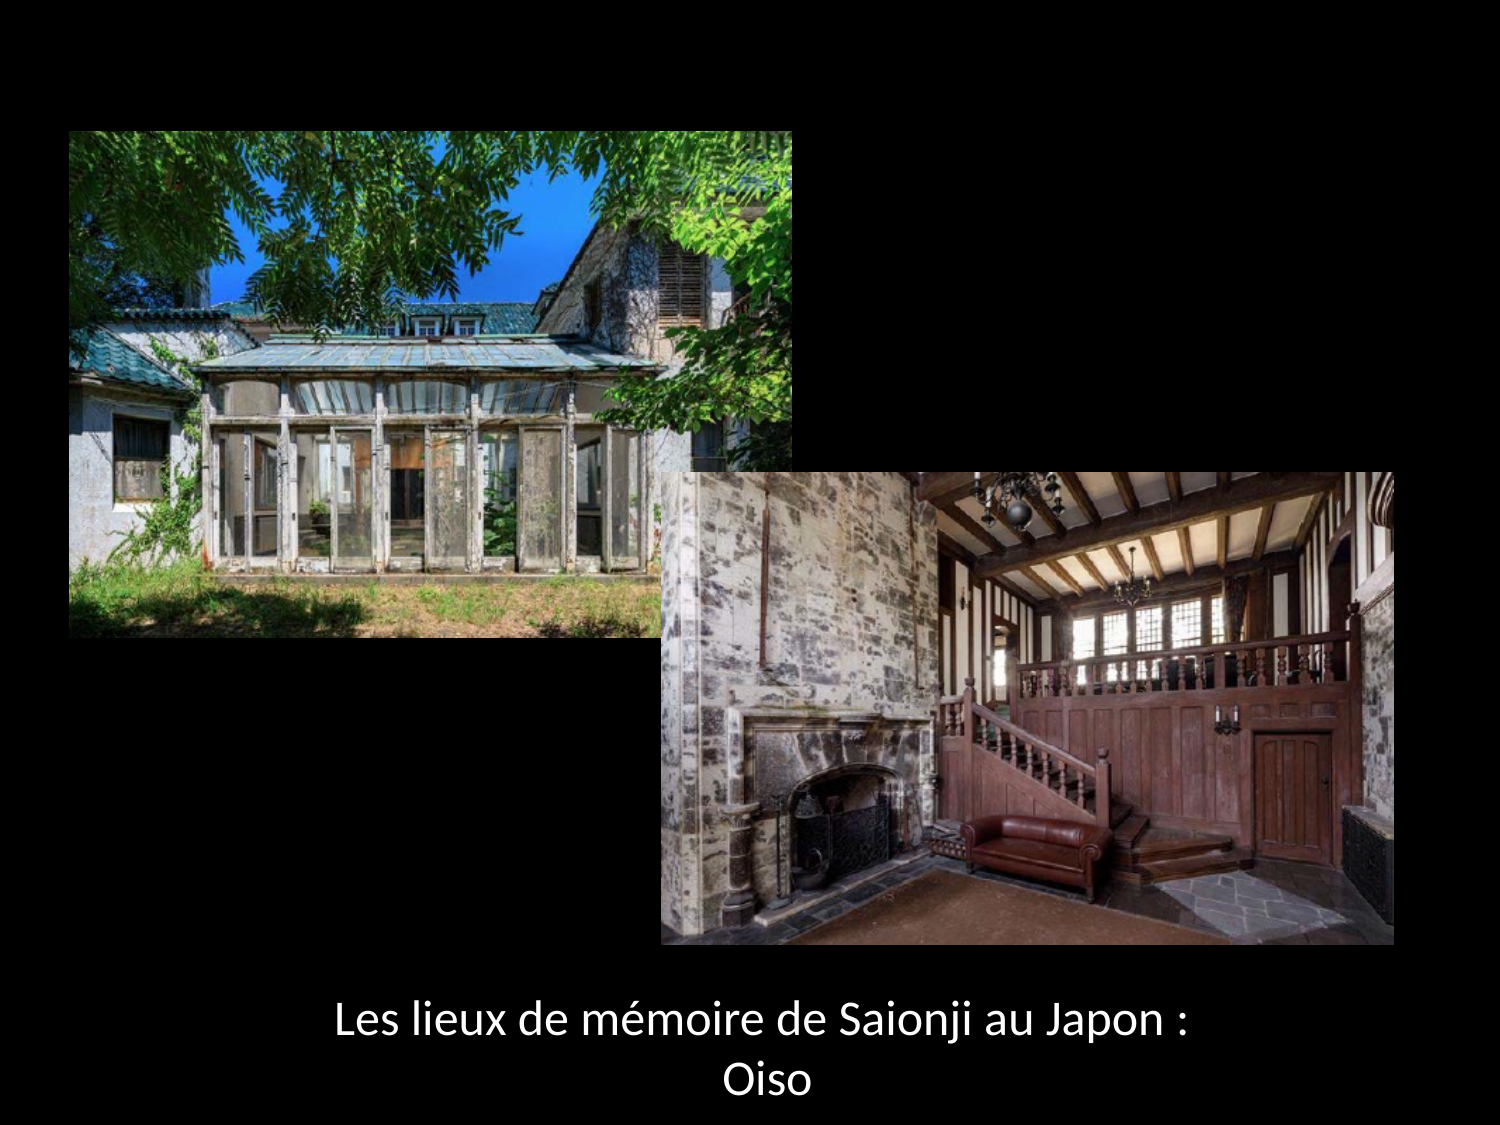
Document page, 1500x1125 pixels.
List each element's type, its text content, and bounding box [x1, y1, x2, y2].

title Les lieux de mémoire de Saionji au Japon : Oiso [64, 999, 1459, 1092]
picture [69, 131, 1394, 945]
